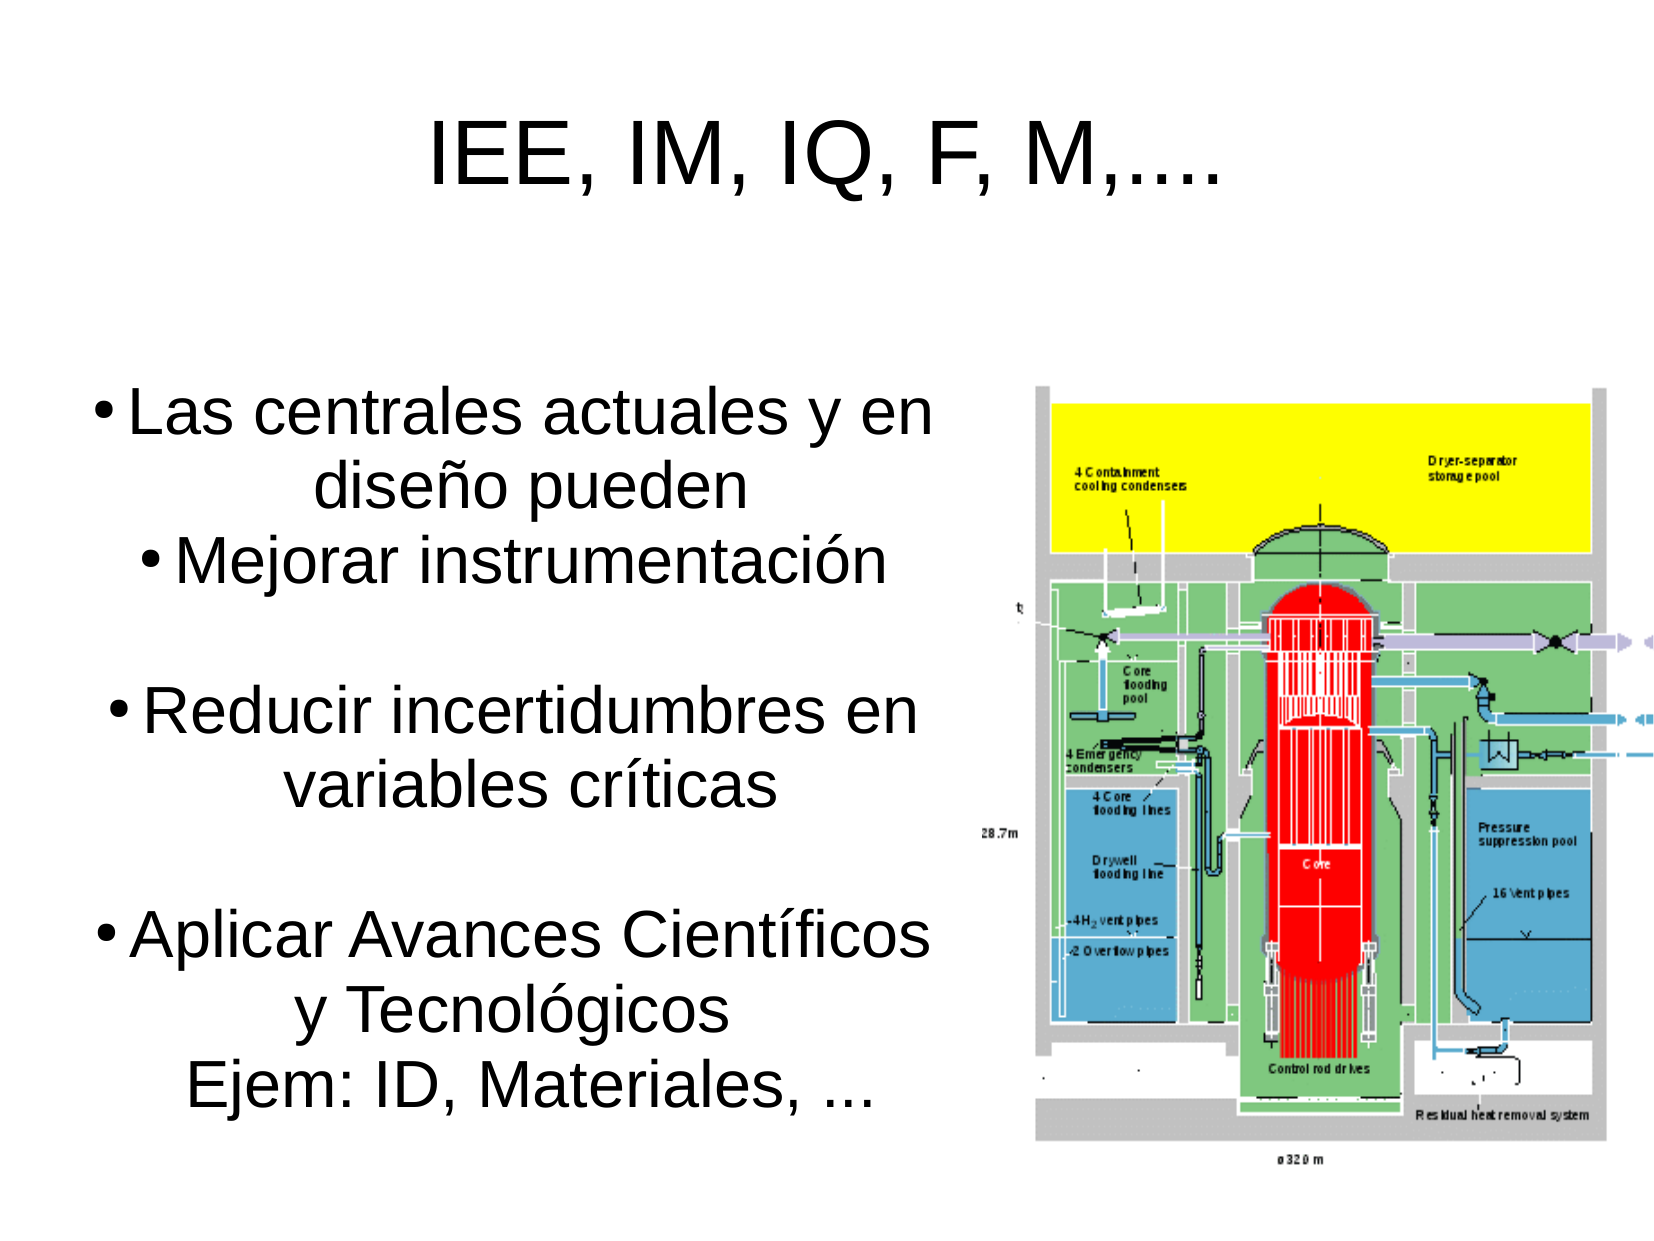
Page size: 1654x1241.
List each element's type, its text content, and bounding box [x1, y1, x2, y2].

picture [982, 377, 1654, 1182]
subtitle Las centrales actuales y en diseño pueden Mejorar instrumentación Reducir incertidumbres en variables críticas Aplicar Avances Científicos y Tecnológicos Ejem: ID, Materiales, ... [82, 290, 945, 1205]
title IEE, IM, IQ, F, M,.... [82, 49, 1571, 257]
